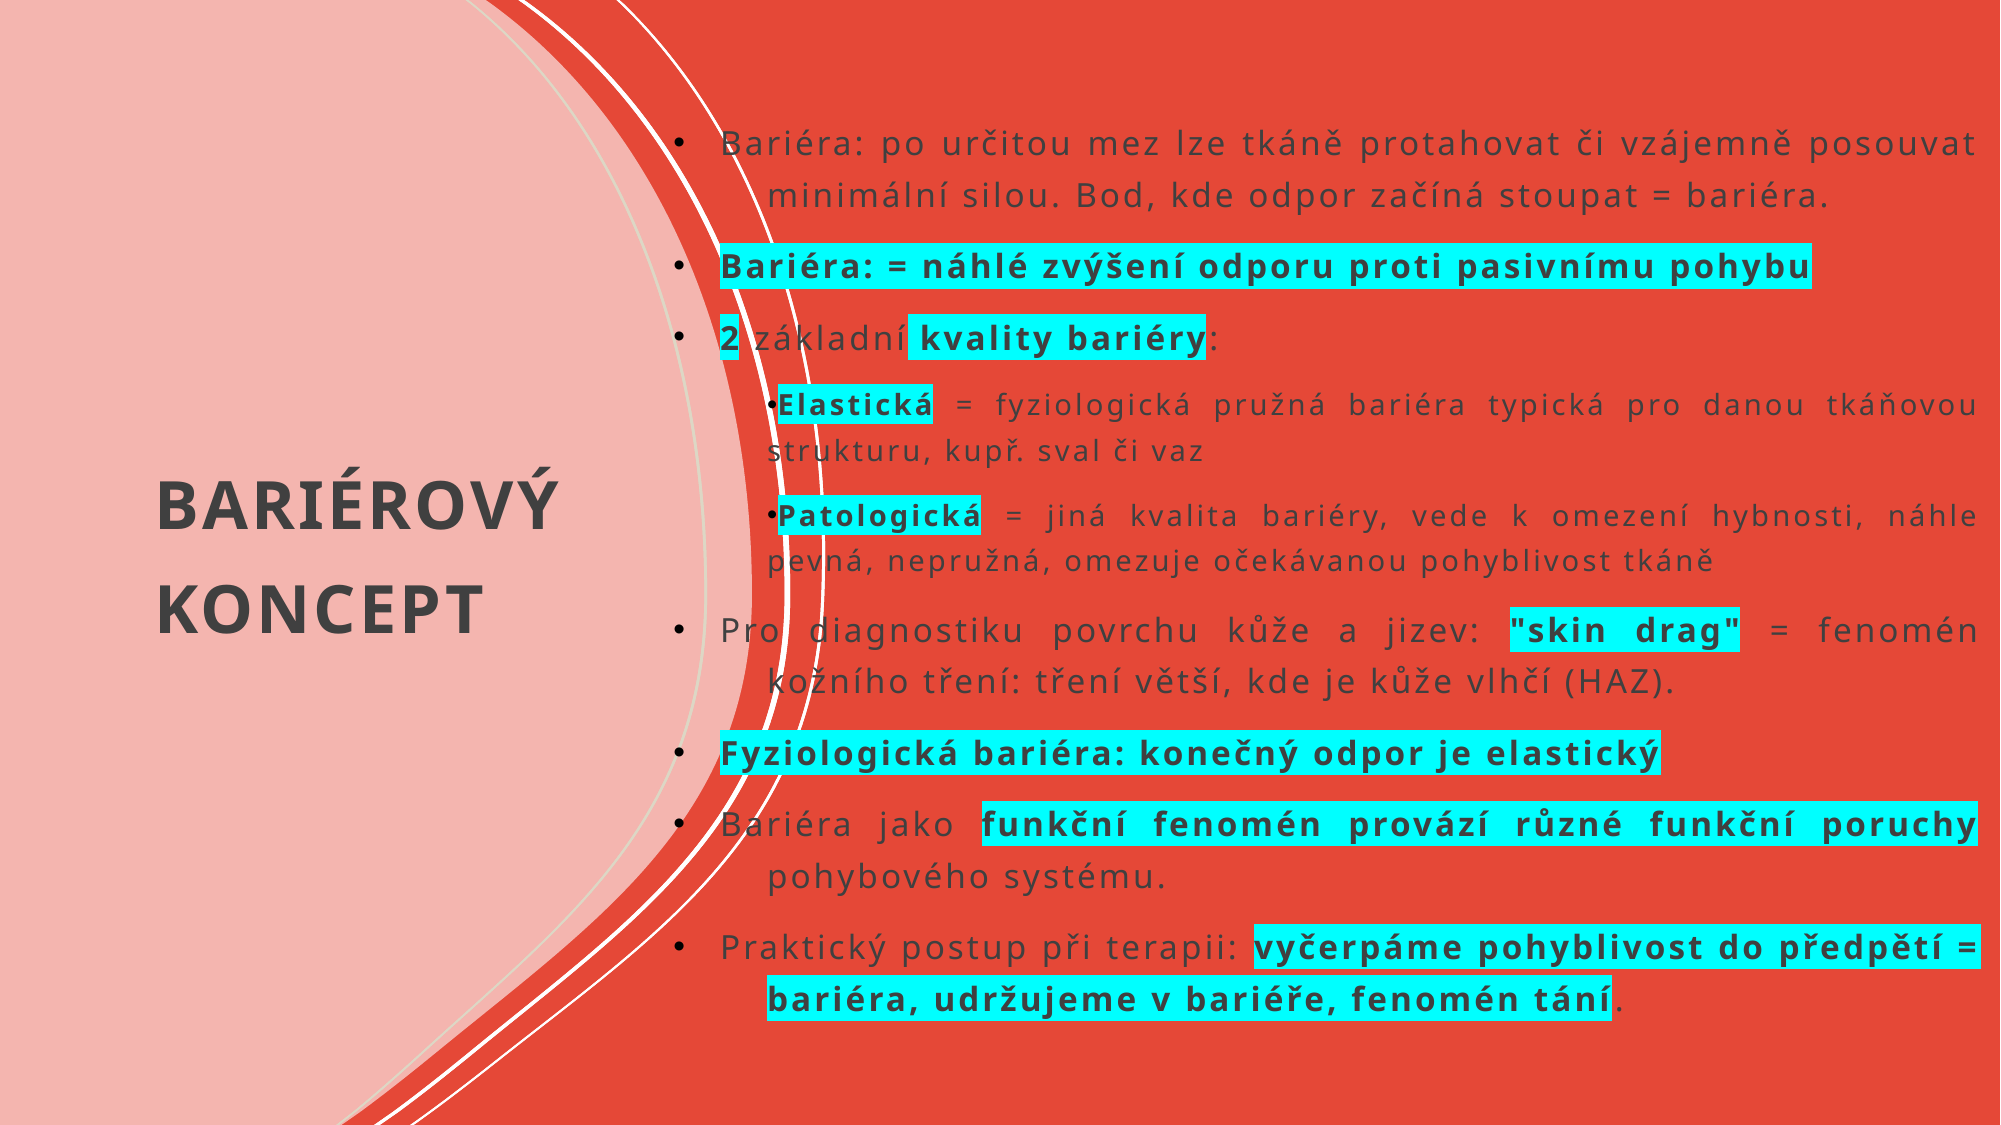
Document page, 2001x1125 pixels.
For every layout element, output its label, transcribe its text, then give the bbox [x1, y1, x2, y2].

title BARIÉROVÝ KONCEPT [136, 300, 655, 783]
list Bariéra: po určitou mez lze tkáně protahovat či vzájemně posouvat minimální silou. Bod, kde odpor začíná stoupat = bariéra. Bariéra: = náhlé zvýšení odporu proti pasivnímu pohybu 2 základní kvality bariéry: Elastická = fyziologická pružná bariéra typická pro danou tkáňovou strukturu, kupř. sval či vaz Patologická = jiná kvalita bariéry, vede k omezení hybnosti, náhle pevná, nepružná, omezuje očekávanou pohyblivost tkáně Pro diagnostiku povrchu kůže a jizev: "skin drag" = fenomén kožního tření: tření větší, kde je kůže vlhčí (HAZ). Fyziologická bariéra: konečný odpor je elastický Bariéra jako funkční fenomén provází různé funkční poruchy pohybového systému. Praktický postup při terapii: vyčerpáme pohyblivost do předpětí = bariéra, udržujeme v bariéře, fenomén tání. [655, 0, 2000, 1125]
text_box [0, 0, 655, 1125]
